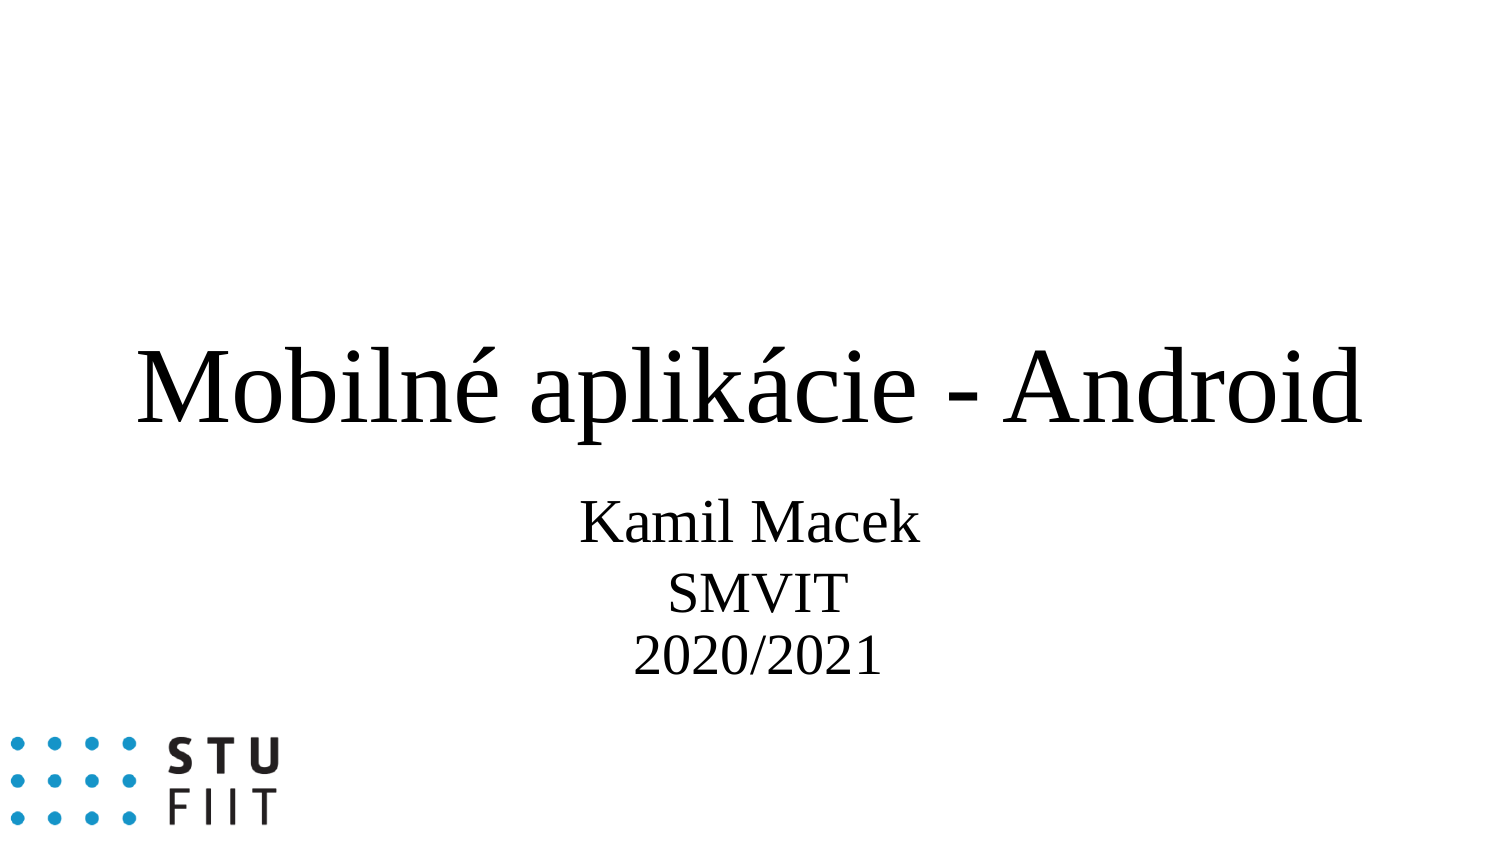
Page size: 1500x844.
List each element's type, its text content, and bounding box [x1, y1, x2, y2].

subtitle Kamil Macek [51, 464, 1449, 595]
subtitle SMVIT [59, 538, 1458, 601]
subtitle 2020/2021 [59, 601, 1458, 731]
picture [0, 713, 288, 844]
title Mobilné aplikácie - Android [51, 122, 1449, 459]
